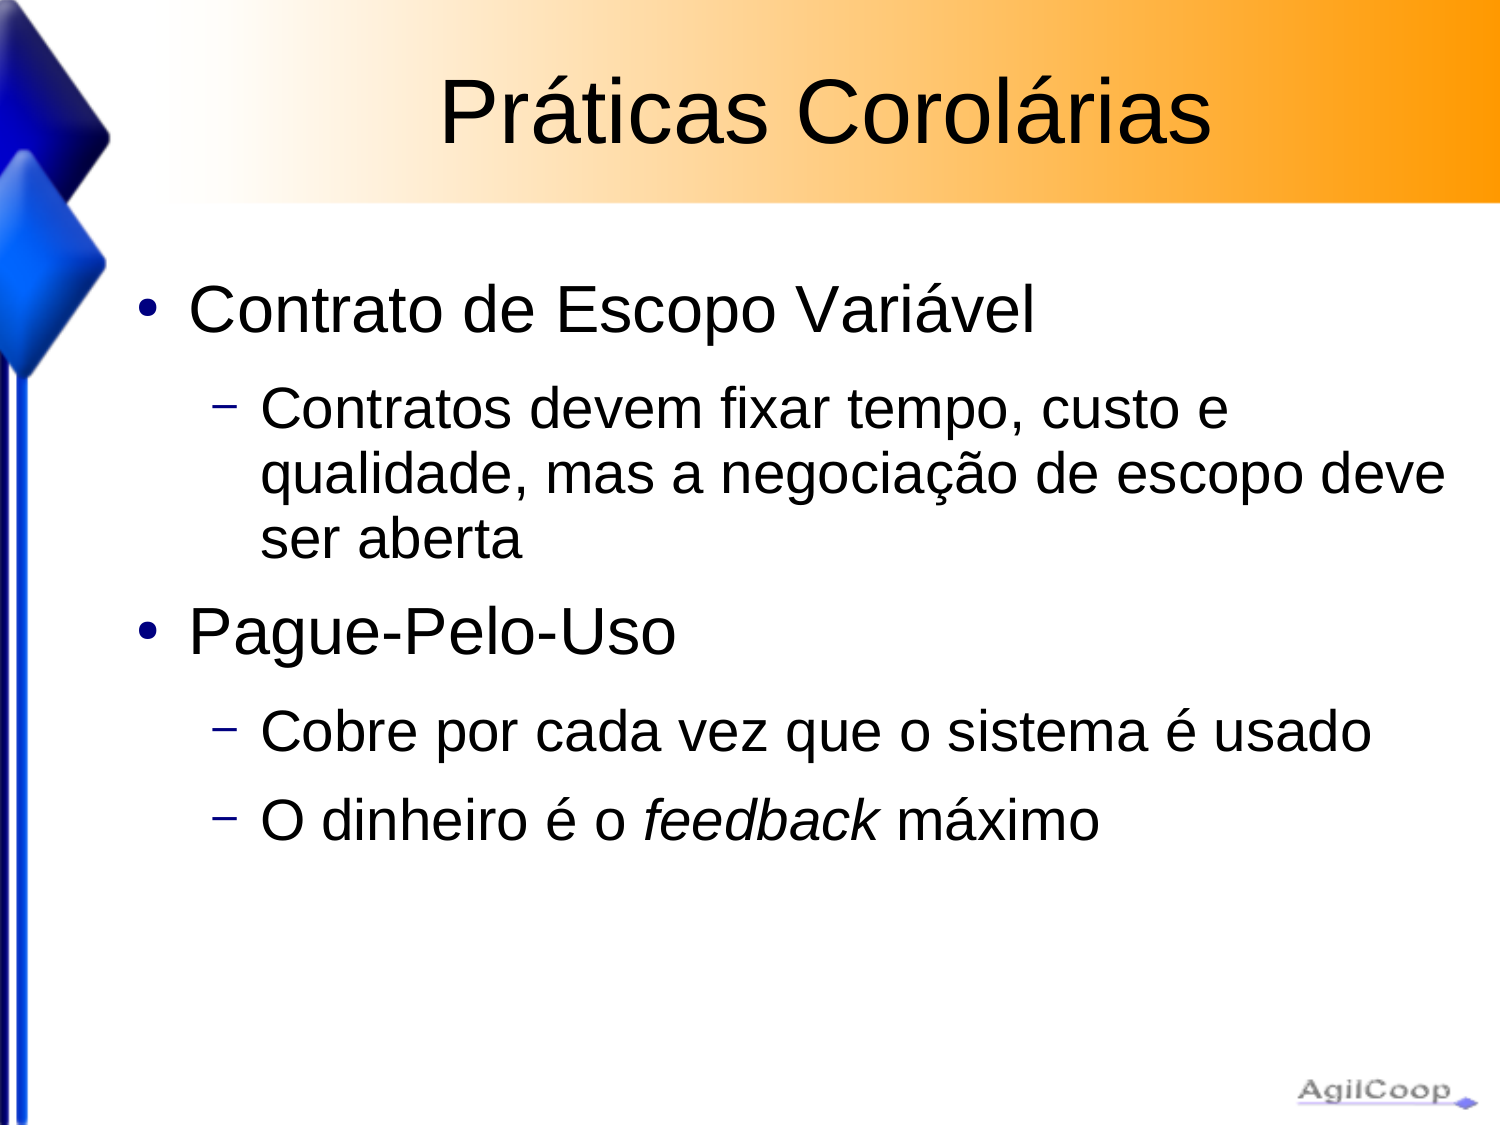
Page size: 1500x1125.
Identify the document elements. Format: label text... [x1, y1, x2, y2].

picture [0, 0, 1500, 1125]
list Contrato de Escopo Variável Contratos devem fixar tempo, custo e qualidade, mas a negociação de escopo deve ser aberta Pague-Pelo-Uso Cobre por cada vez que o sistema é usado O dinheiro é o feedback máximo [118, 271, 1477, 1123]
title Práticas Corolárias [82, 8, 1500, 216]
